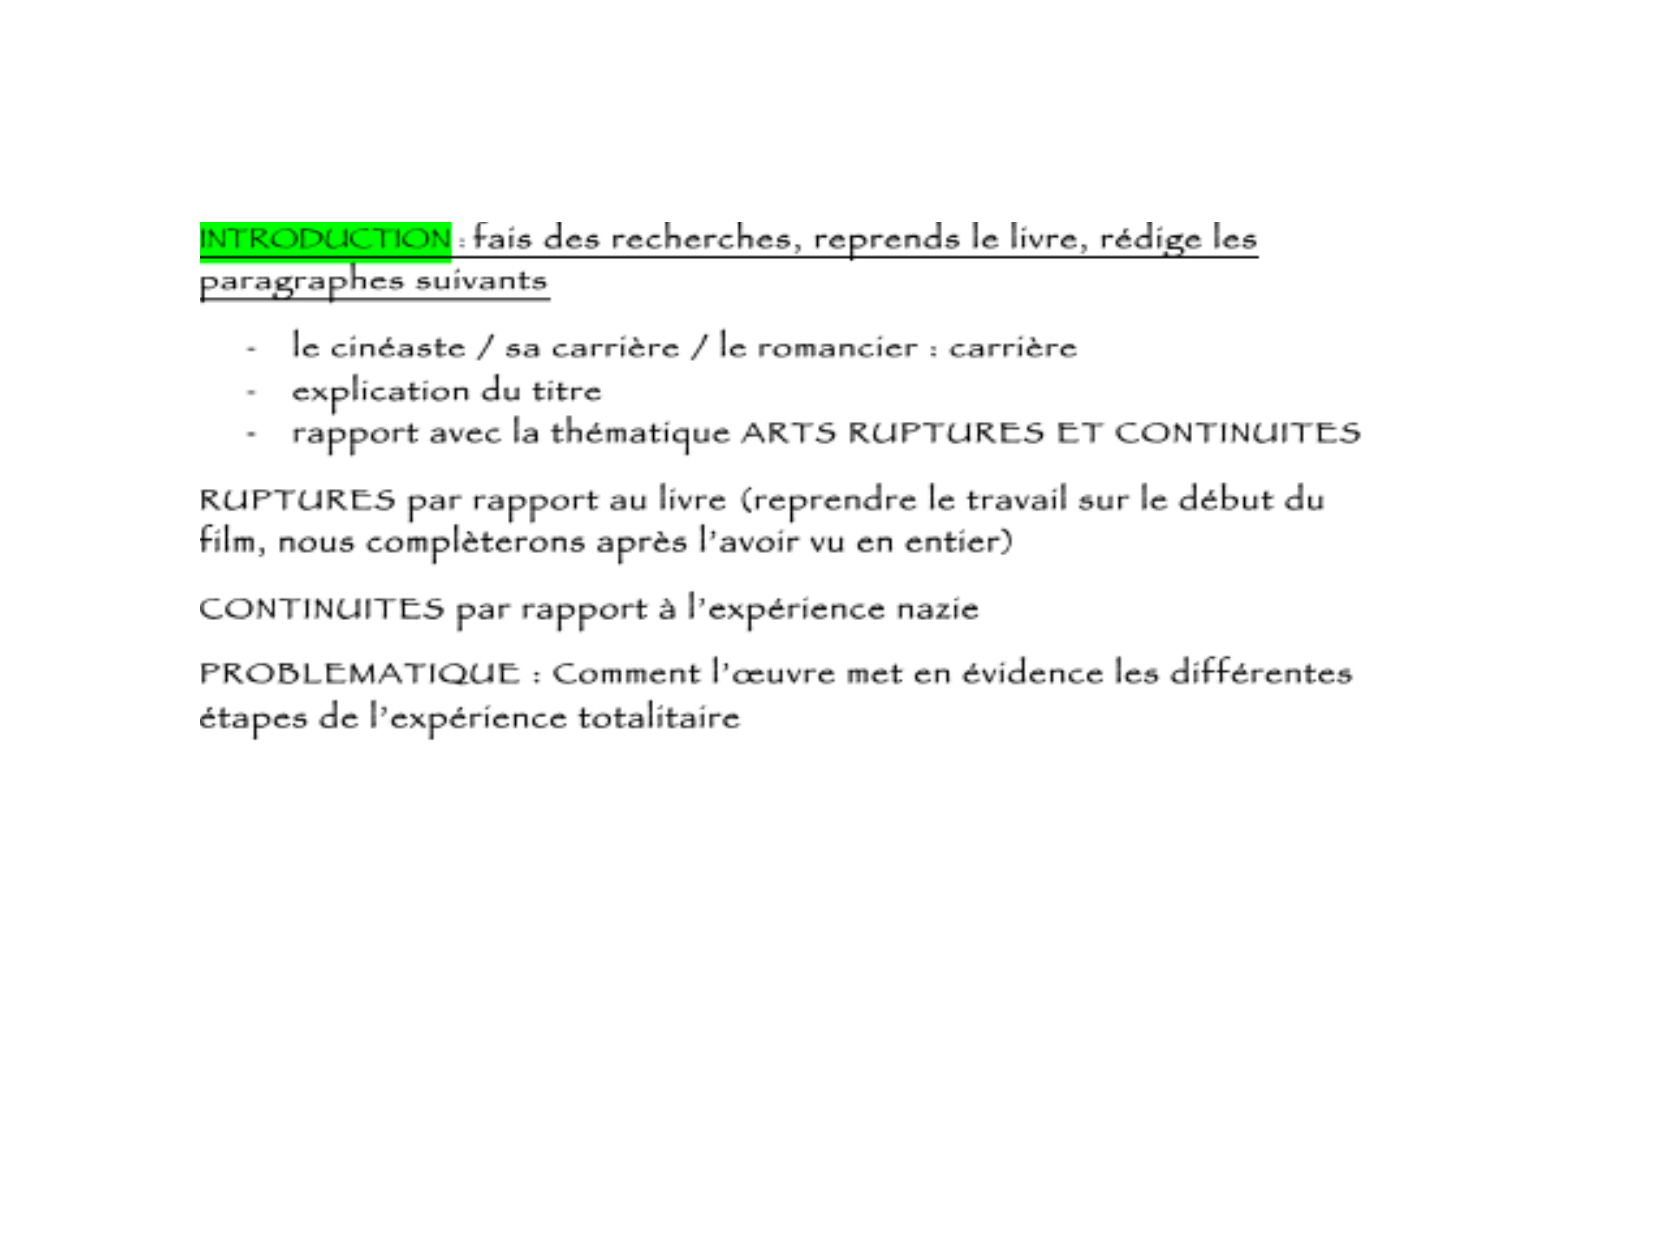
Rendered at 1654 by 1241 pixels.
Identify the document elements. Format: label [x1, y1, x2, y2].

picture [200, 222, 1382, 768]
